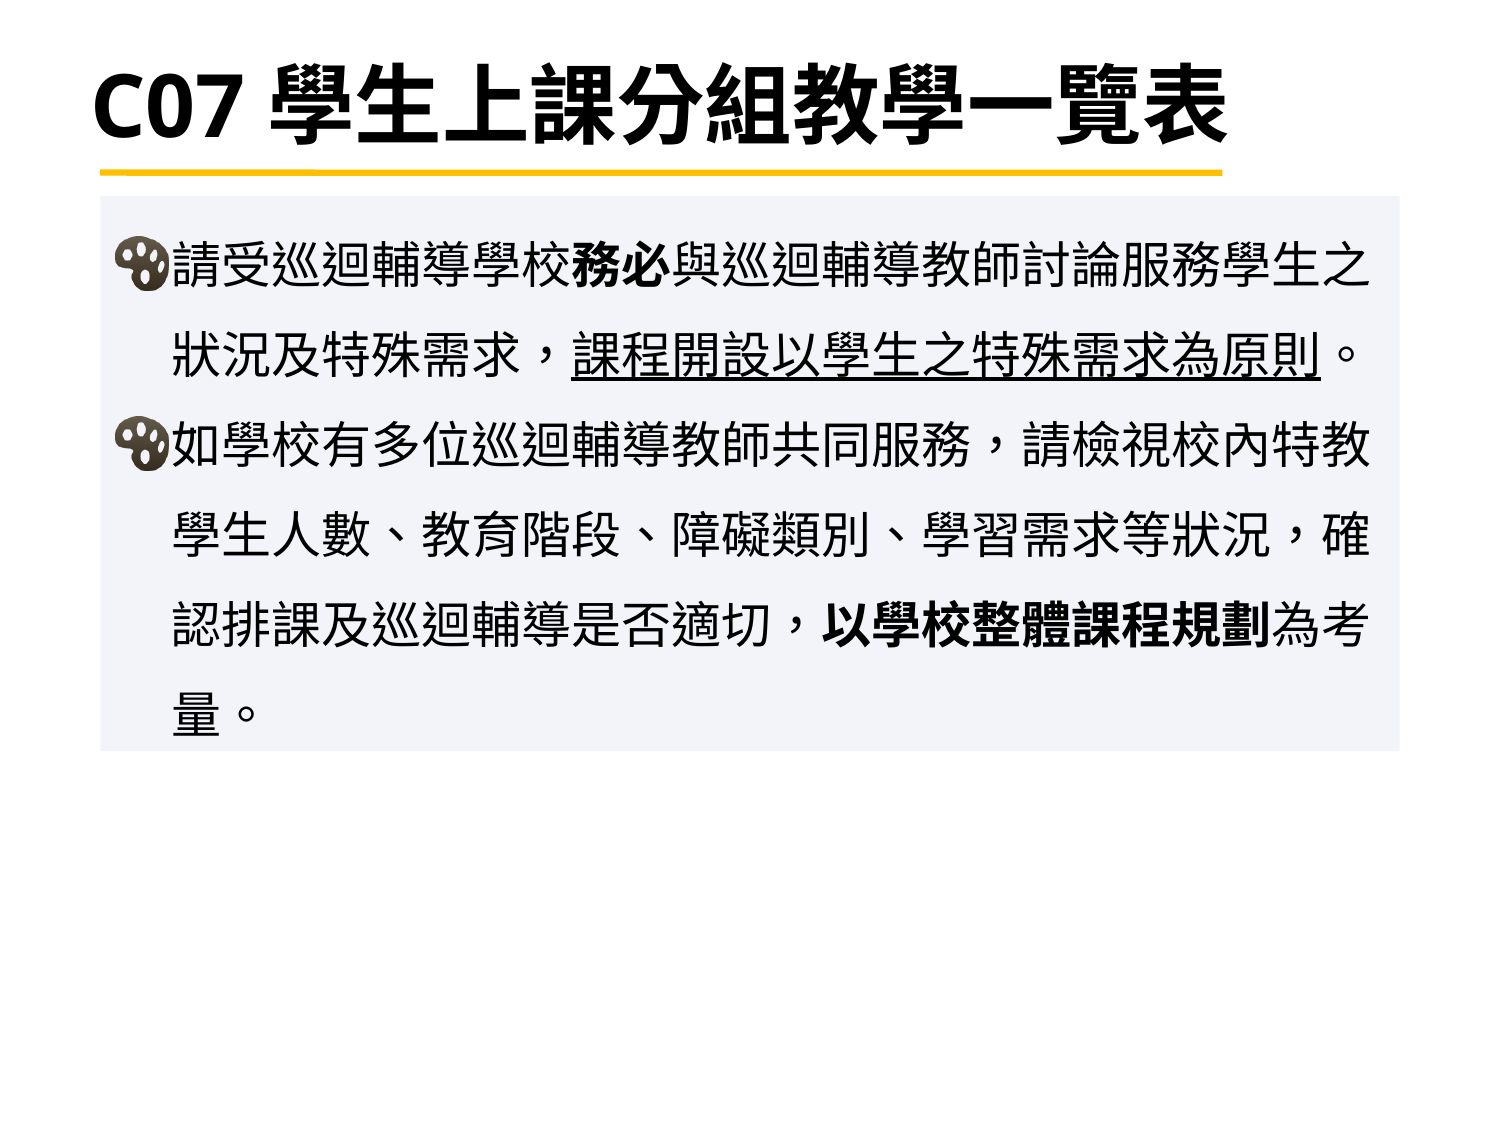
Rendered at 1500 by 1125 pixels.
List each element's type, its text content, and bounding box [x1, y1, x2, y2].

text_box 請受巡迴輔導學校務必與巡迴輔導教師討論服務學生之狀況及特殊需求，課程開設以學生之特殊需求為原則。 如學校有多位巡迴輔導教師共同服務，請檢視校內特教學生人數、教育階段、障礙類別、學習需求等狀況，確認排課及巡迴輔導是否適切，以學校整體課程規劃為考量。 [100, 196, 1400, 752]
text_box C07學生上課分組教學一覽表 [75, 42, 1245, 163]
picture [115, 416, 169, 471]
picture [115, 236, 169, 291]
